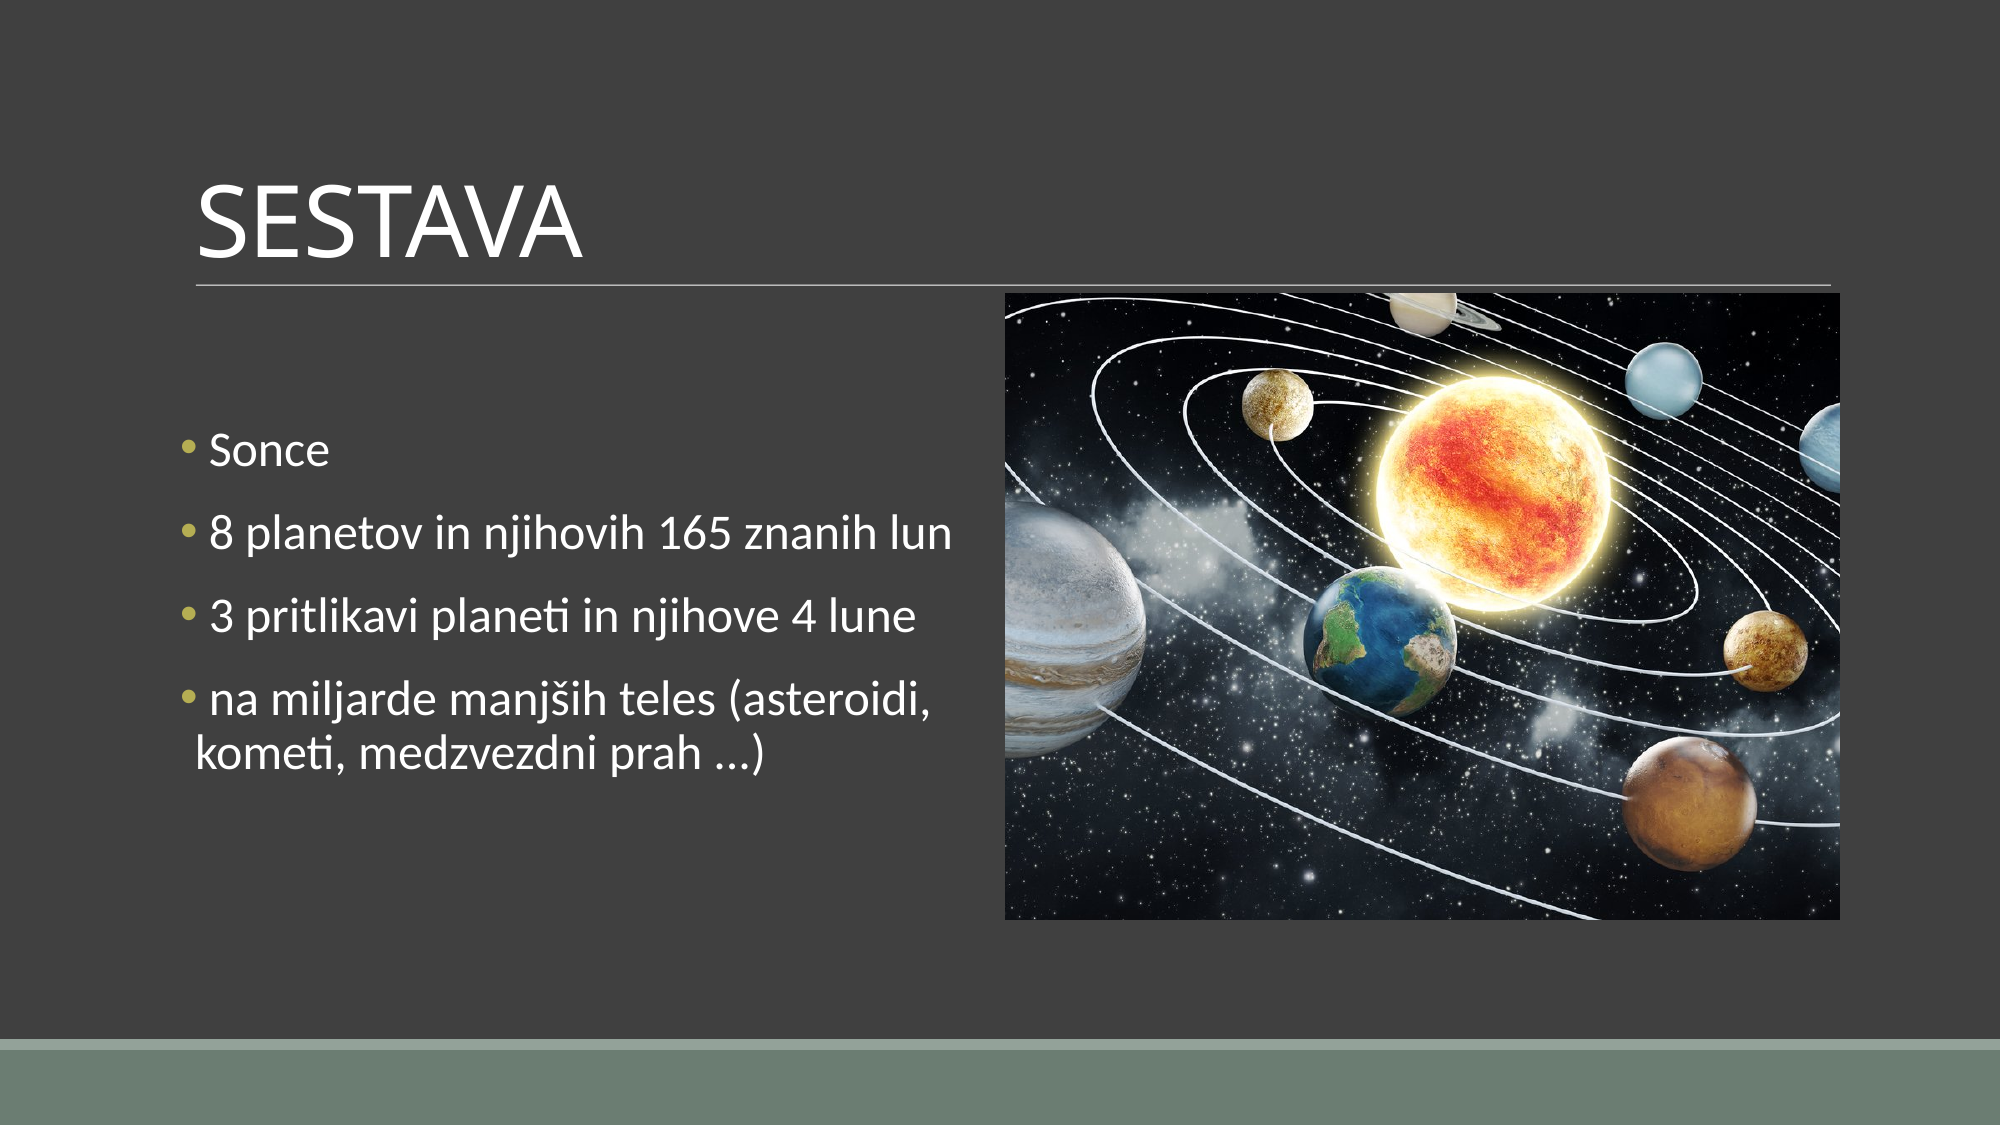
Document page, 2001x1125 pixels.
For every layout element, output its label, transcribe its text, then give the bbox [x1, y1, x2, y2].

picture [1005, 293, 1840, 920]
list Sonce 8 planetov in njihovih 165 znanih lun 3 pritlikavi planeti in njihove 4 lune na miljarde manjših teles (asteroidi, kometi, medzvezdni prah ...) [180, 415, 1005, 798]
title SESTAVA [180, 47, 1830, 285]
